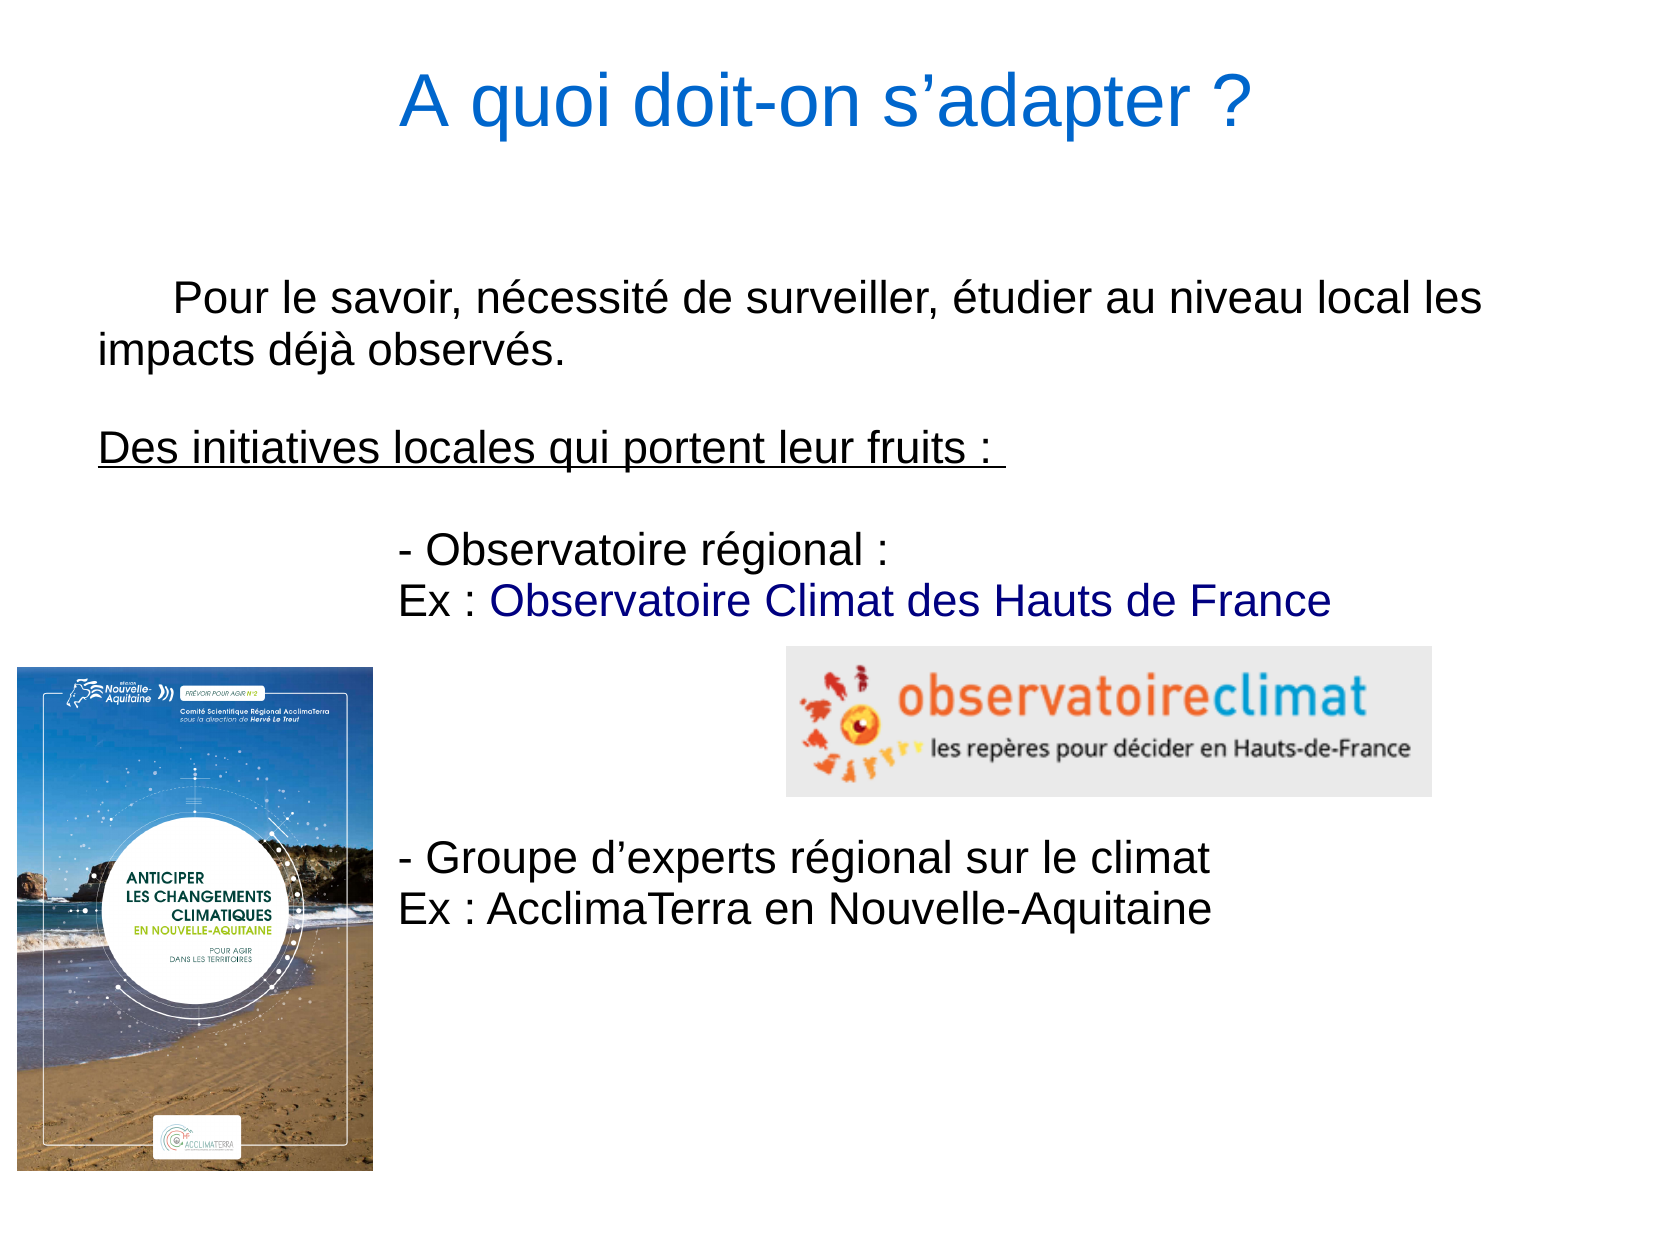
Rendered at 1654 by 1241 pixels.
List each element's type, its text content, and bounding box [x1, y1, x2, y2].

text_box Pour le savoir, nécessité de surveiller, étudier au niveau local les impacts déjà observés. Des initiatives locales qui portent leur fruits : - Observatoire régional : Ex : Observatoire Climat des Hauts de France - Groupe d’experts régional sur le climat Ex : AcclimaTerra en Nouvelle-Aquitaine [82, 167, 1524, 1191]
title A quoi doit-on s’adapter ? [82, 62, 1572, 151]
picture [786, 646, 1432, 797]
picture [17, 667, 373, 1171]
